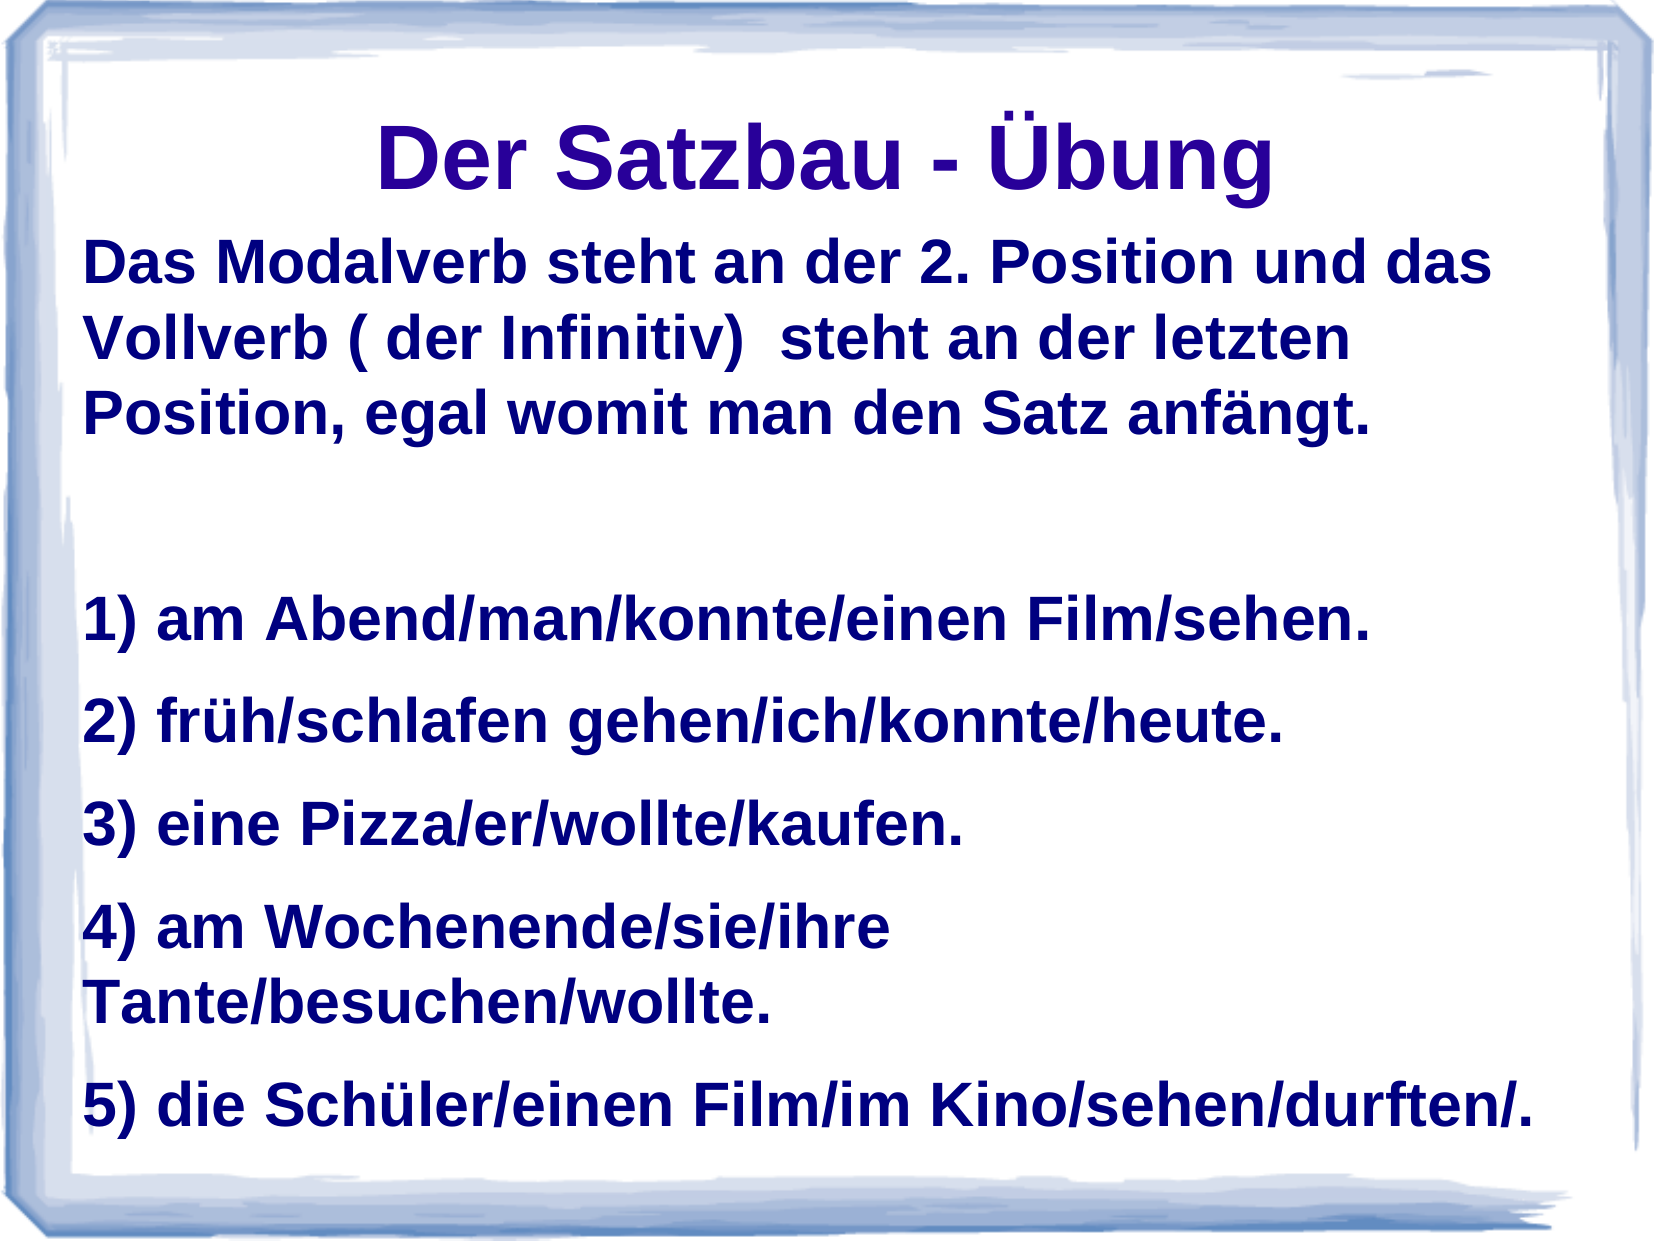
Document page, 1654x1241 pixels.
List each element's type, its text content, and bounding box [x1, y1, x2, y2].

list Das Modalverb steht an der 2. Position und das Vollverb ( der Infinitiv) steht an der letzten Position, egal womit man den Satz anfängt. 1) am Abend/man/konnte/einen Film/sehen. 2) früh/schlafen gehen/ich/konnte/heute. 3) eine Pizza/er/wollte/kaufen. 4) am Wochenende/sie/ihre Tante/besuchen/wollte. 5) die Schüler/einen Film/im Kino/sehen/durften/. [82, 221, 1571, 1154]
title Der Satzbau - Übung [82, 49, 1571, 221]
